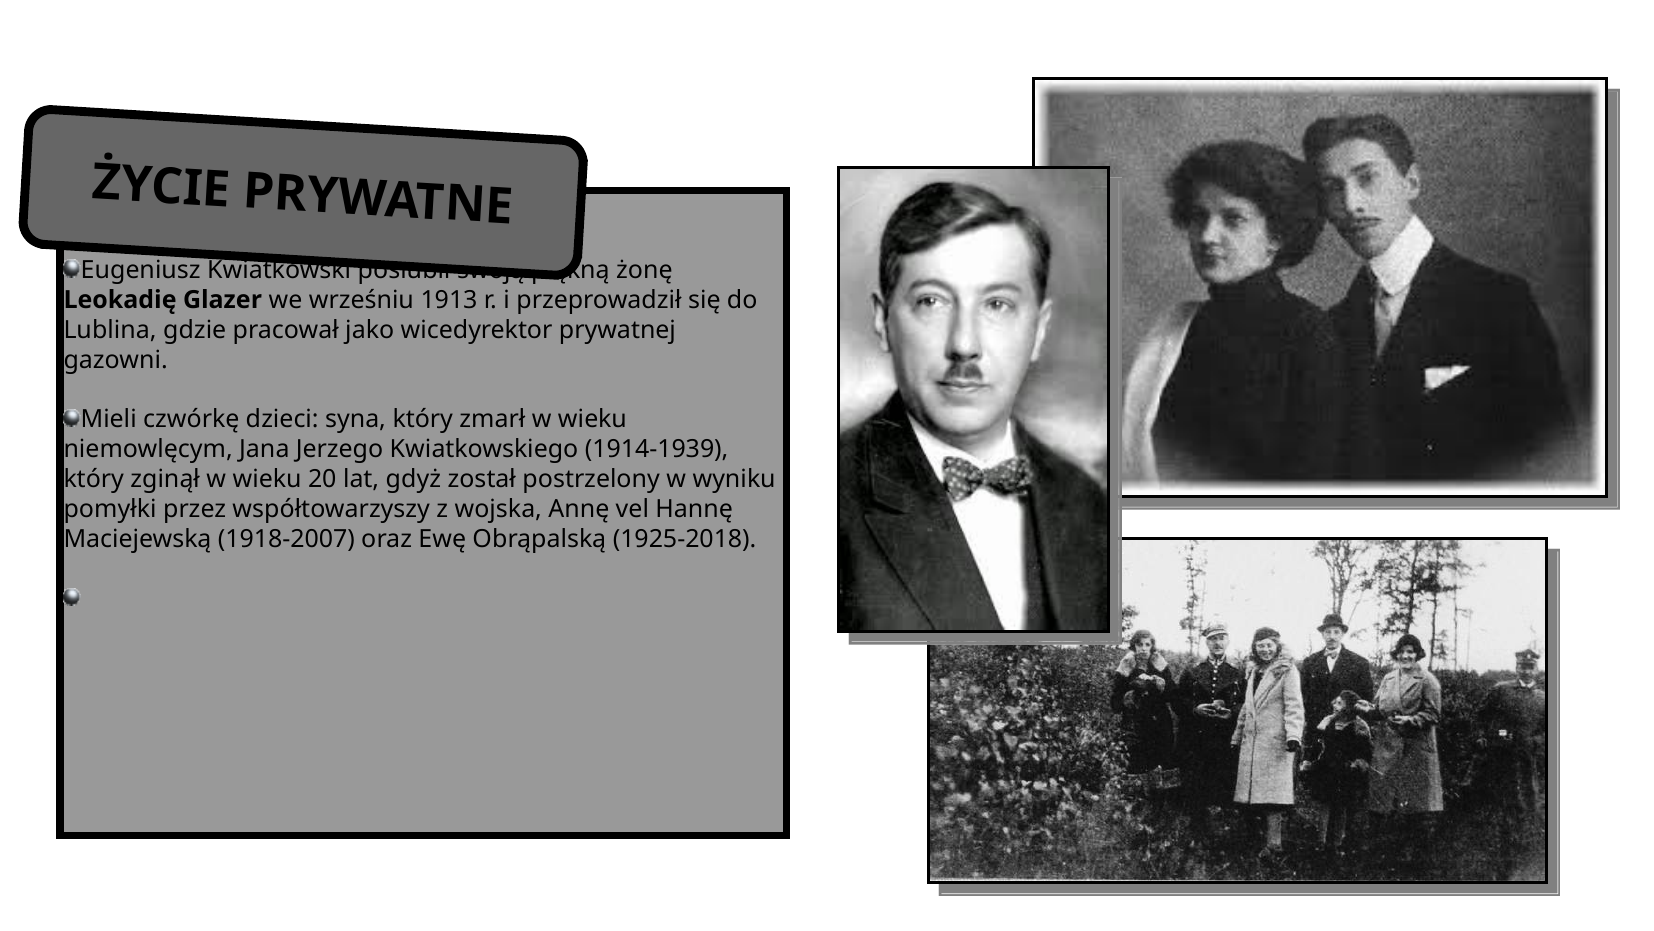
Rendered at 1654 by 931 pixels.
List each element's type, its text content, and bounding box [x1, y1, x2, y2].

picture [1035, 80, 1606, 496]
list Eugeniusz Kwiatkowski poślubił swoją piękną żonę Leokadię Glazer we wrześniu 1913 r. i przeprowadził się do Lublina, gdzie pracował jako wicedyrektor prywatnej gazowni. Mieli czwórkę dzieci: syna, który zmarł w wieku niemowlęcym, Jana Jerzego Kwiatkowskiego (1914-1939), który zginął w wieku 20 lat, gdyż został postrzelony w wyniku pomyłki przez współtowarzyszy z wojska, Annę vel Hannę Maciejewską (1918-2007) oraz Ewę Obrąpalską (1925-2018). [60, 190, 787, 836]
text_box Życie prywatne [23, 109, 584, 276]
picture [840, 169, 1108, 631]
picture [930, 540, 1546, 881]
